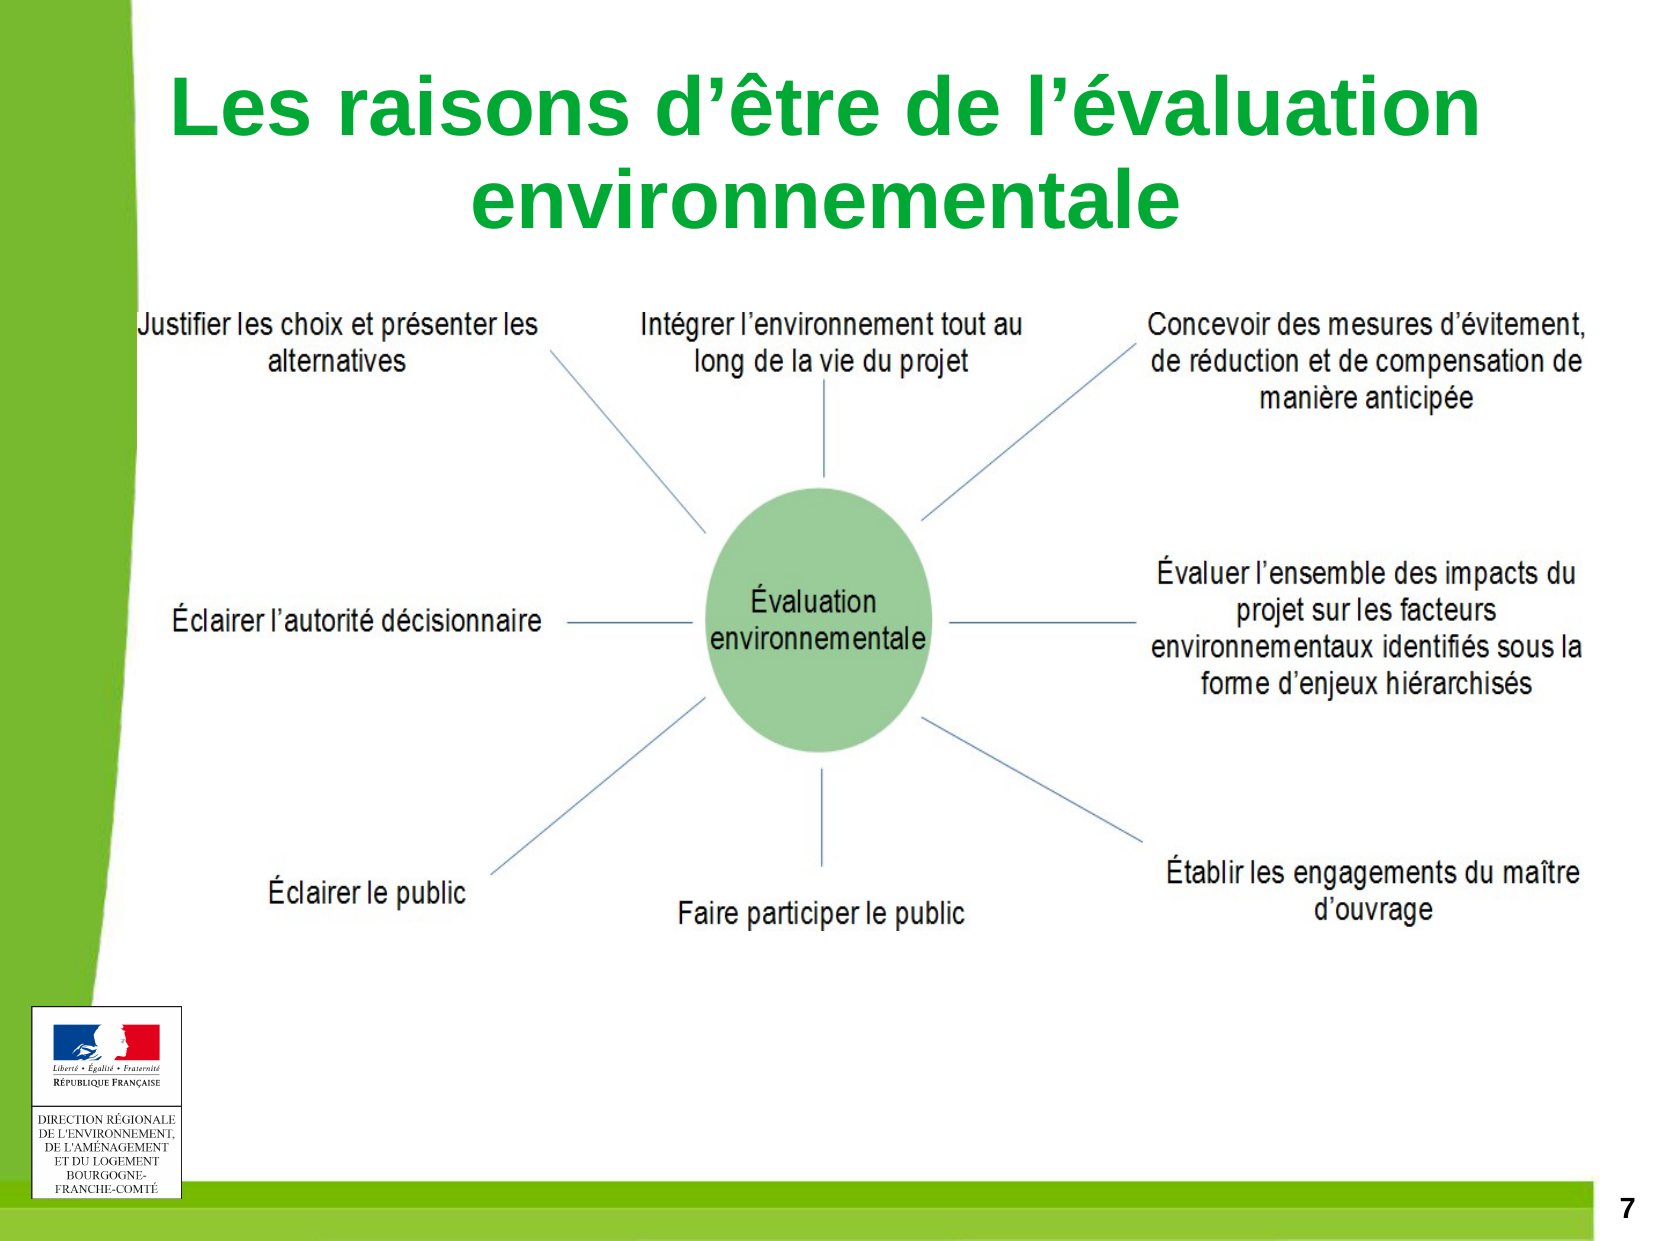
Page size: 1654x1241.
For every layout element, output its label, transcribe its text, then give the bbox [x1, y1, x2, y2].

picture [0, 0, 1653, 1241]
title Les raisons d’être de l’évaluation environnementale [82, 49, 1571, 257]
